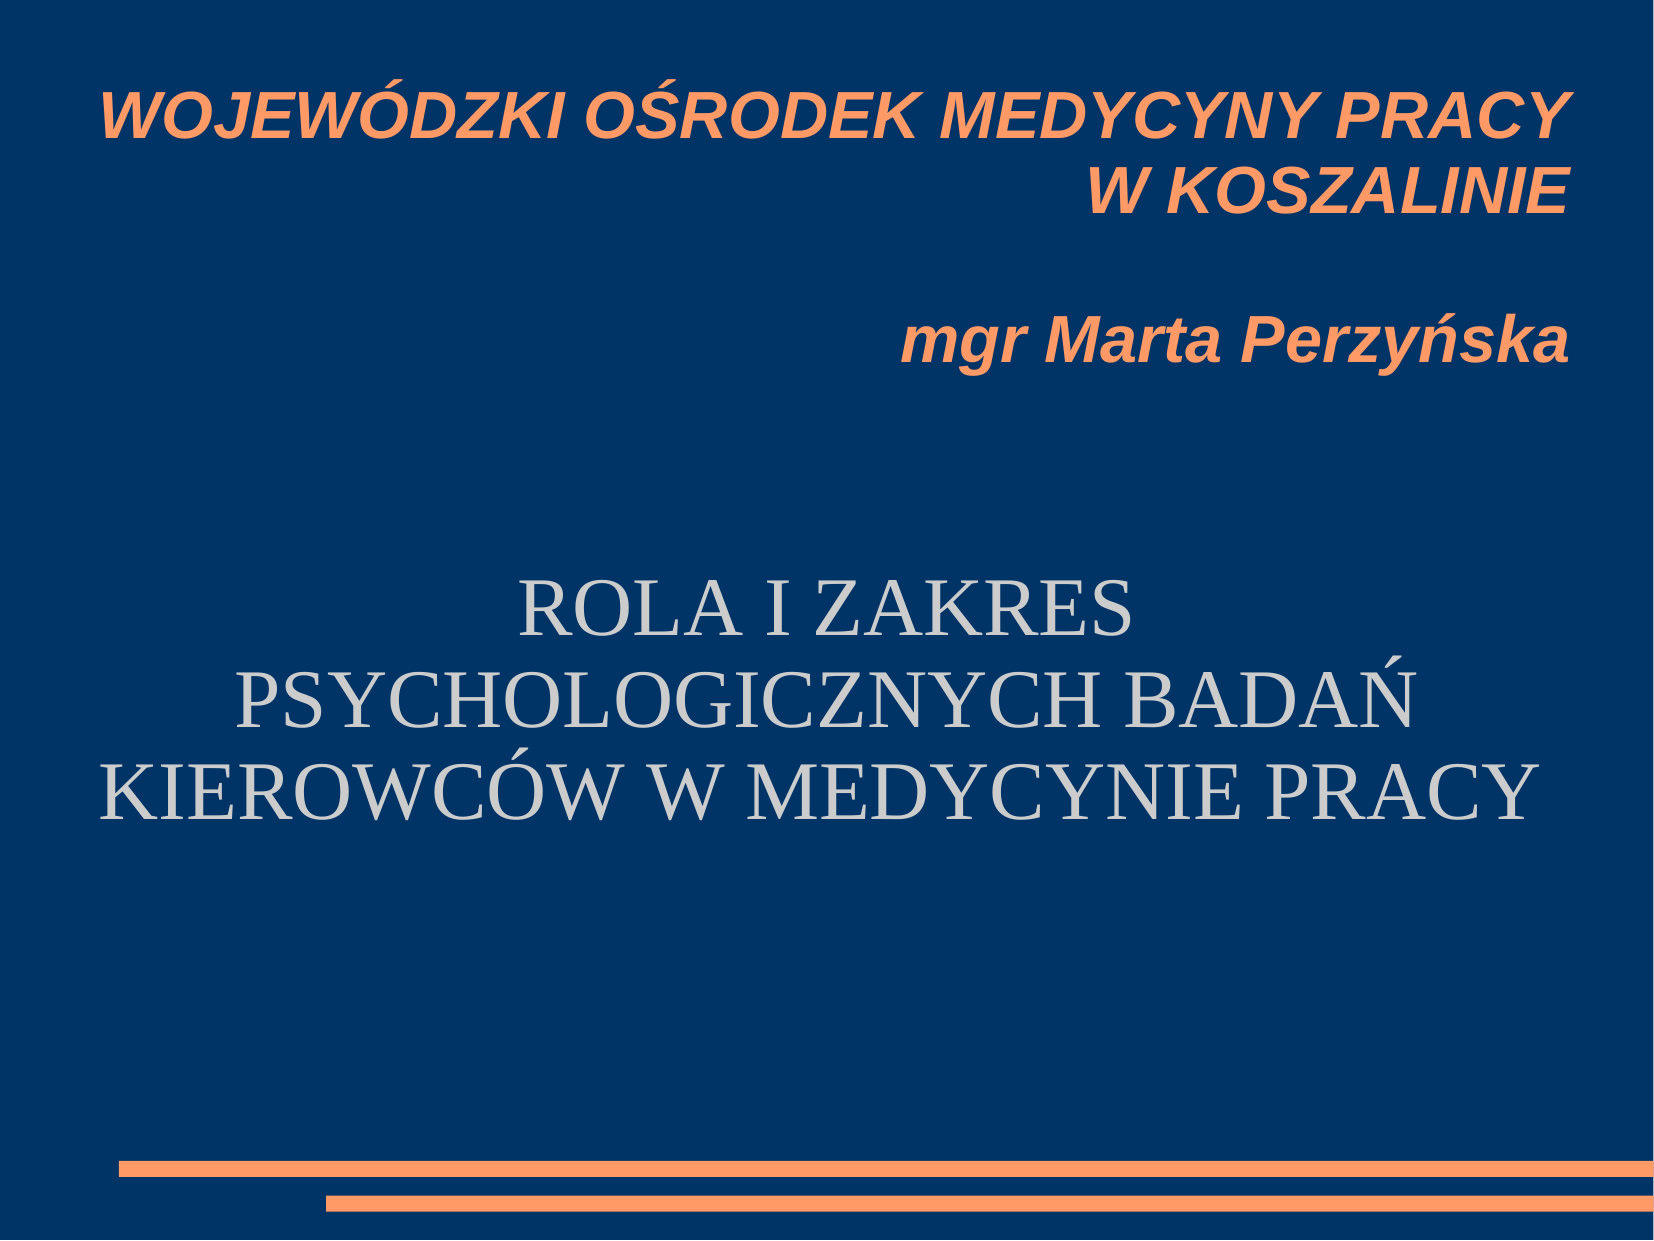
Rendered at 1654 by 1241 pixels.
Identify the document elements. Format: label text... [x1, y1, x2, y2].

subtitle ROLA I ZAKRES PSYCHOLOGICZNYCH BADAŃ KIEROWCÓW W MEDYCYNIE PRACY [82, 290, 1571, 1109]
title WOJEWÓDZKI OŚRODEK MEDYCYNY PRACY W KOSZALINIE mgr Marta Perzyńska [82, 0, 1571, 290]
